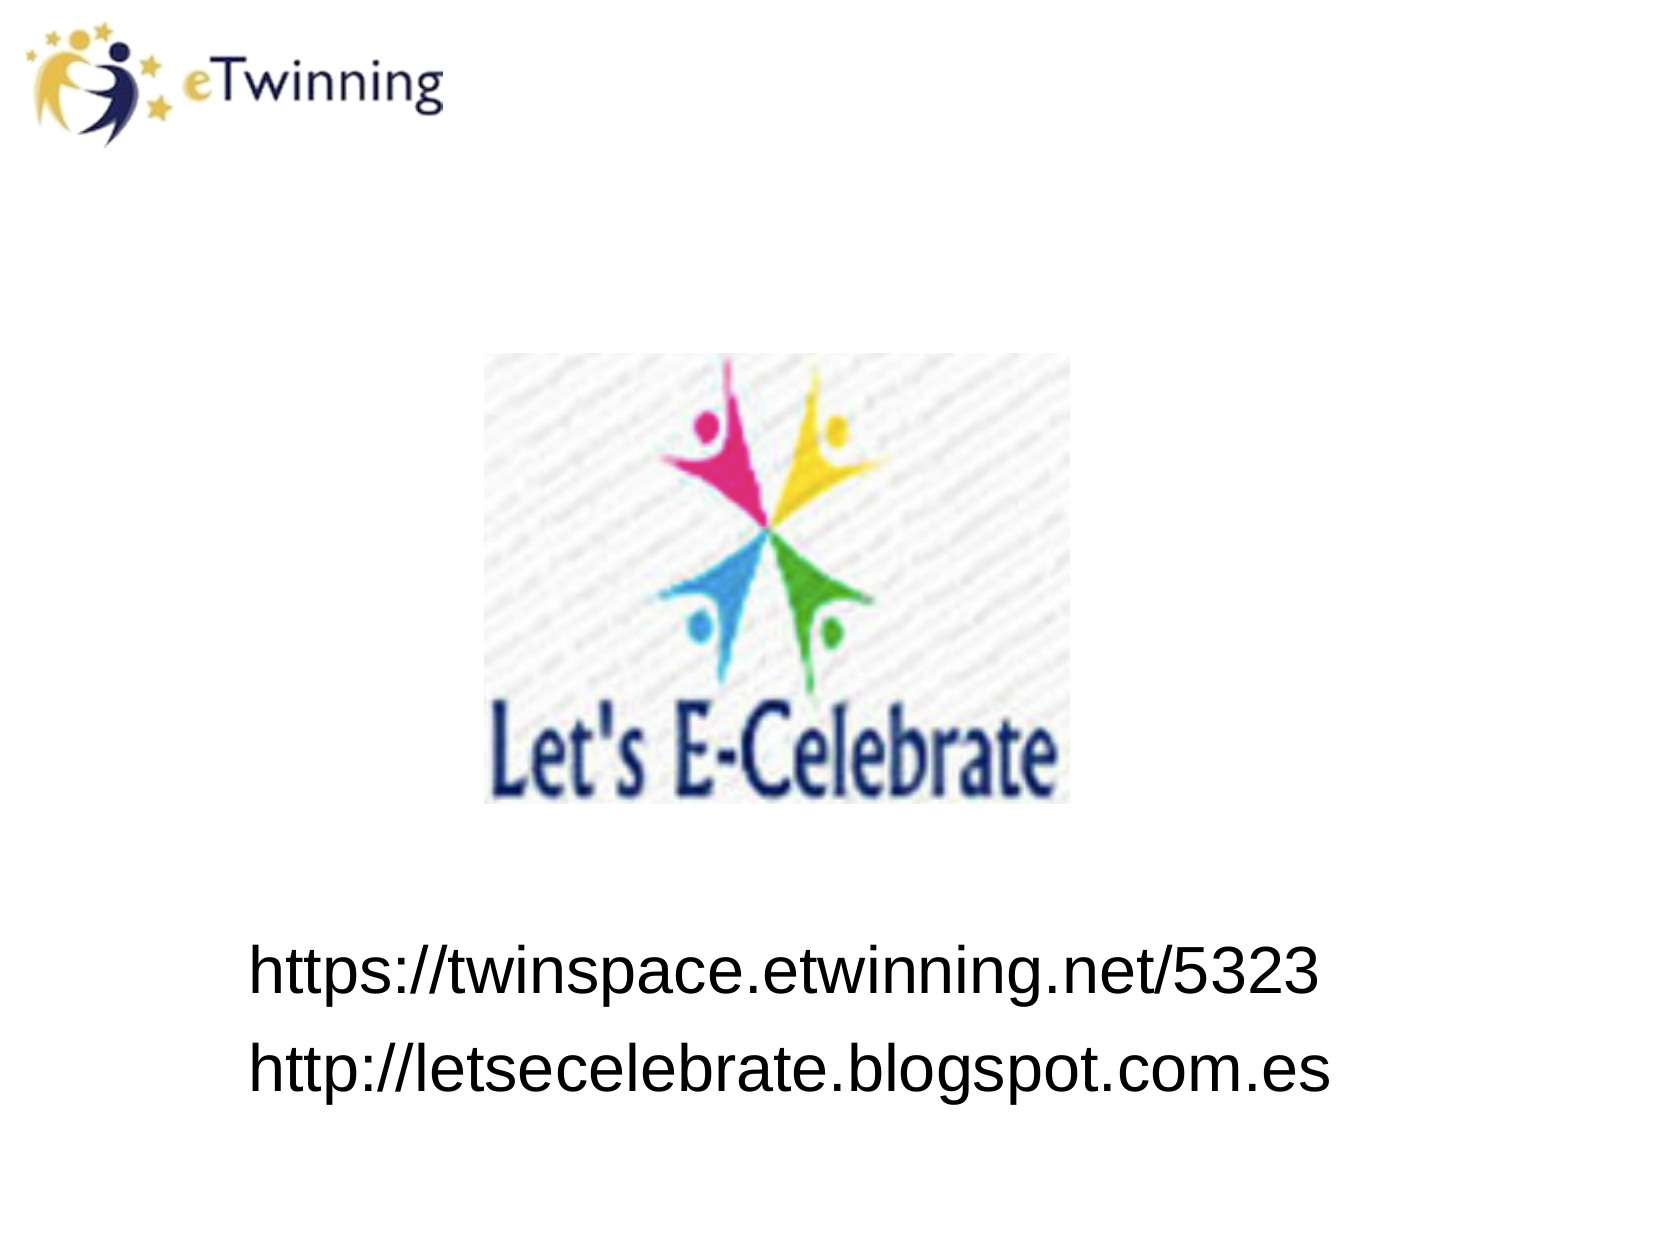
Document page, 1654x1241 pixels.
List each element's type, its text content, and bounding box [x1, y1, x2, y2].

picture [484, 353, 1070, 804]
subtitle https://twinspace.etwinning.net/5323 http://letsecelebrate.blogspot.com.es [248, 933, 1441, 1106]
picture [26, 20, 443, 148]
